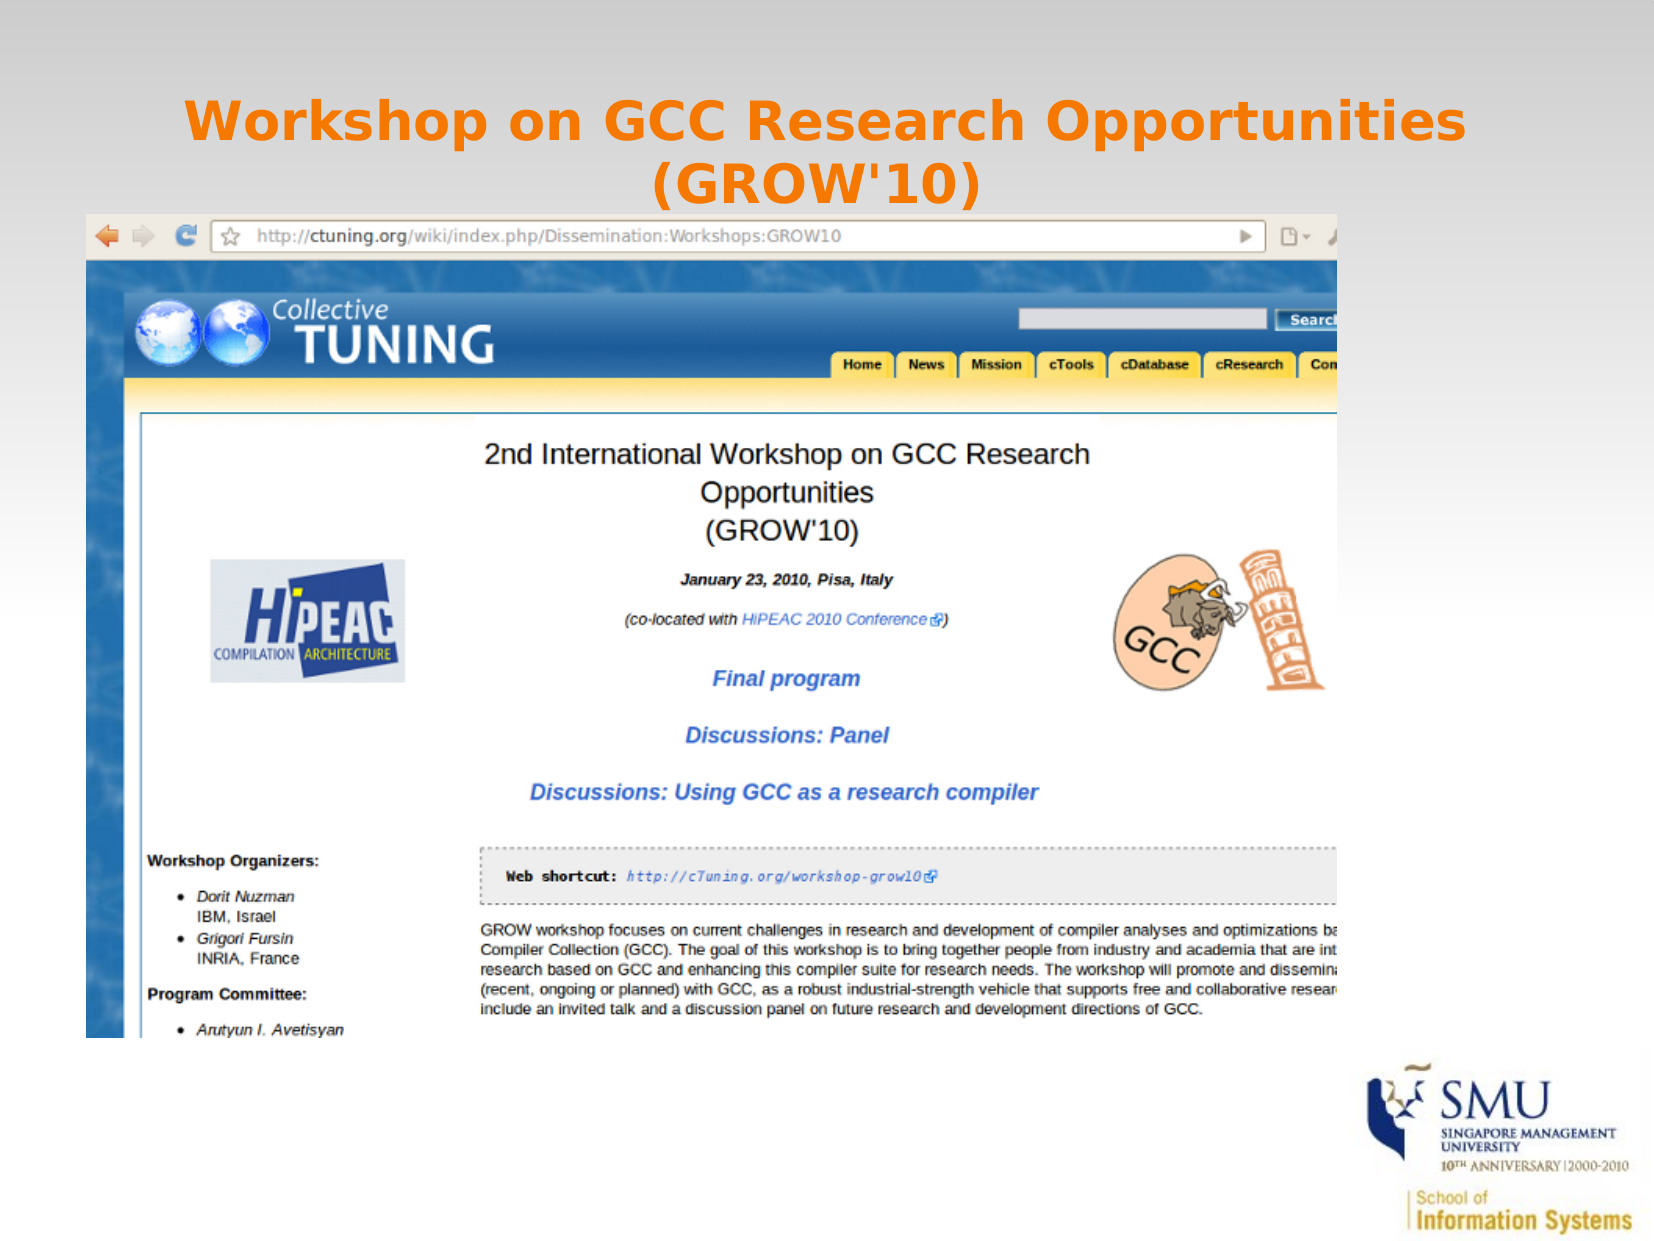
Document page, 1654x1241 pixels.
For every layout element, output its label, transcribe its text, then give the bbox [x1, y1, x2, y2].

picture [1350, 1046, 1649, 1241]
picture [86, 214, 1337, 1038]
title Workshop on GCC Research Opportunities (GROW'10) [82, 49, 1571, 257]
